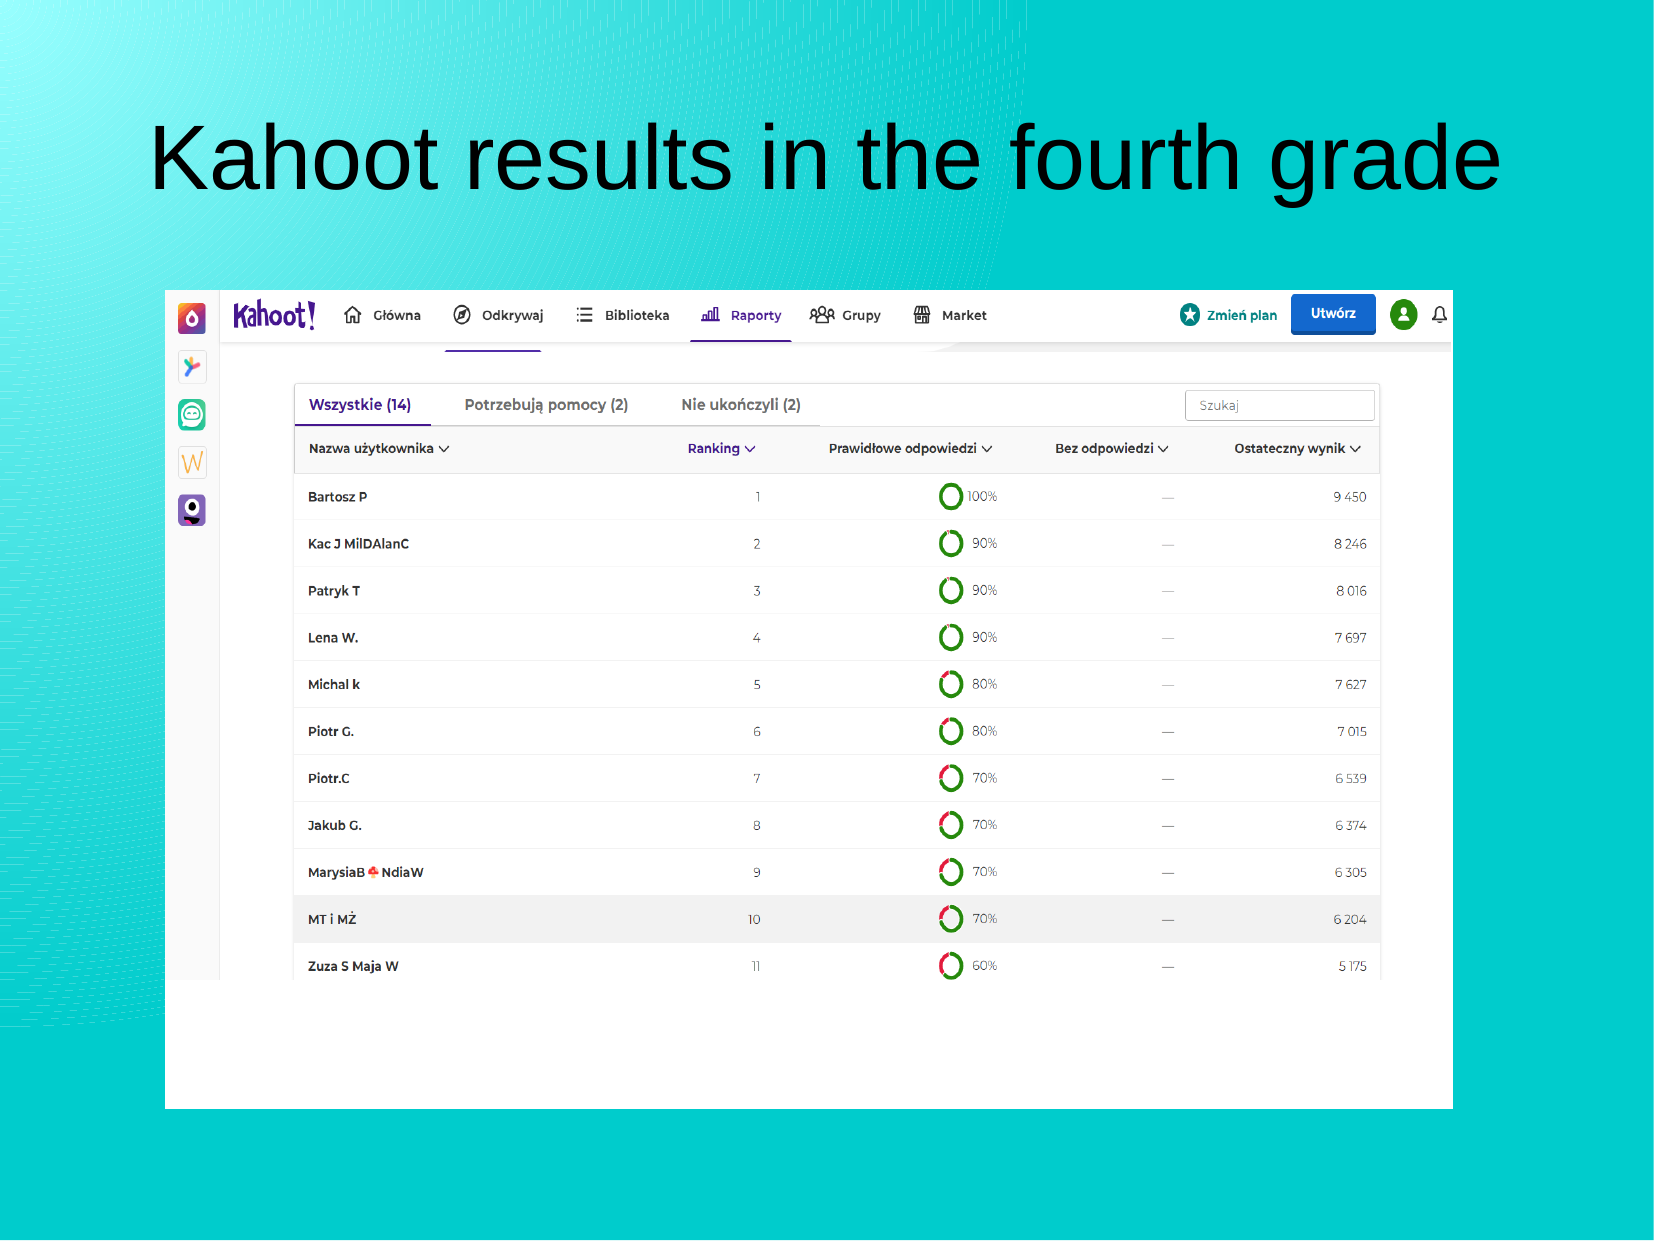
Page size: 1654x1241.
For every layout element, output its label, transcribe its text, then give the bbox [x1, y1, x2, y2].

title Kahoot results in the fourth grade [82, 49, 1571, 257]
picture [165, 290, 1453, 1109]
